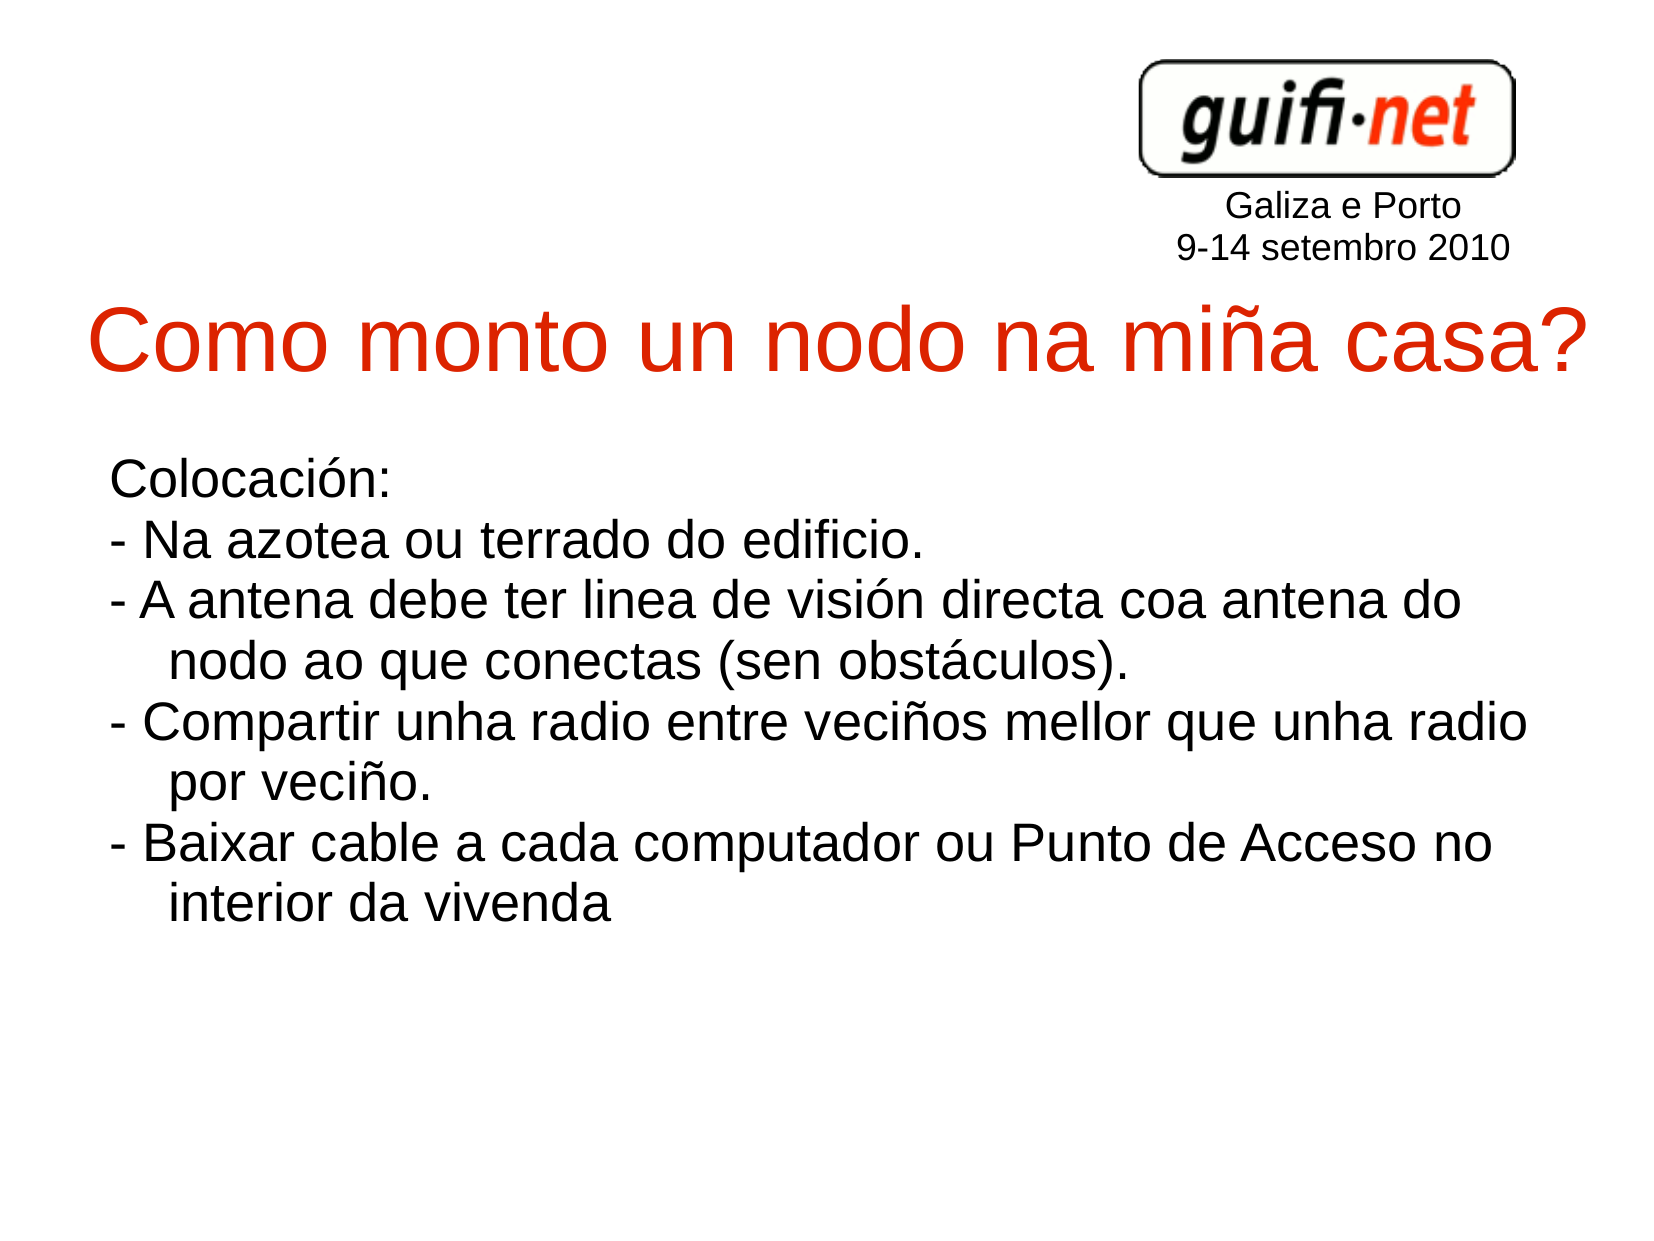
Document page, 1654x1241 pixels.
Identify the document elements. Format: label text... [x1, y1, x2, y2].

picture [1137, 59, 1516, 177]
title Como monto un nodo na miña casa? [82, 236, 1595, 444]
text_box Galiza e Porto 9-14 setembro 2010 [1033, 177, 1654, 277]
text_box Colocación: - Na azotea ou terrado do edificio. - A antena debe ter linea de visión directa coa antena do nodo ao que conectas (sen obstáculos). - Compartir unha radio entre veciños mellor que unha radio por veciño. - Baixar cable a cada computador ou Punto de Acceso no interior da vivenda [59, 381, 1565, 1241]
